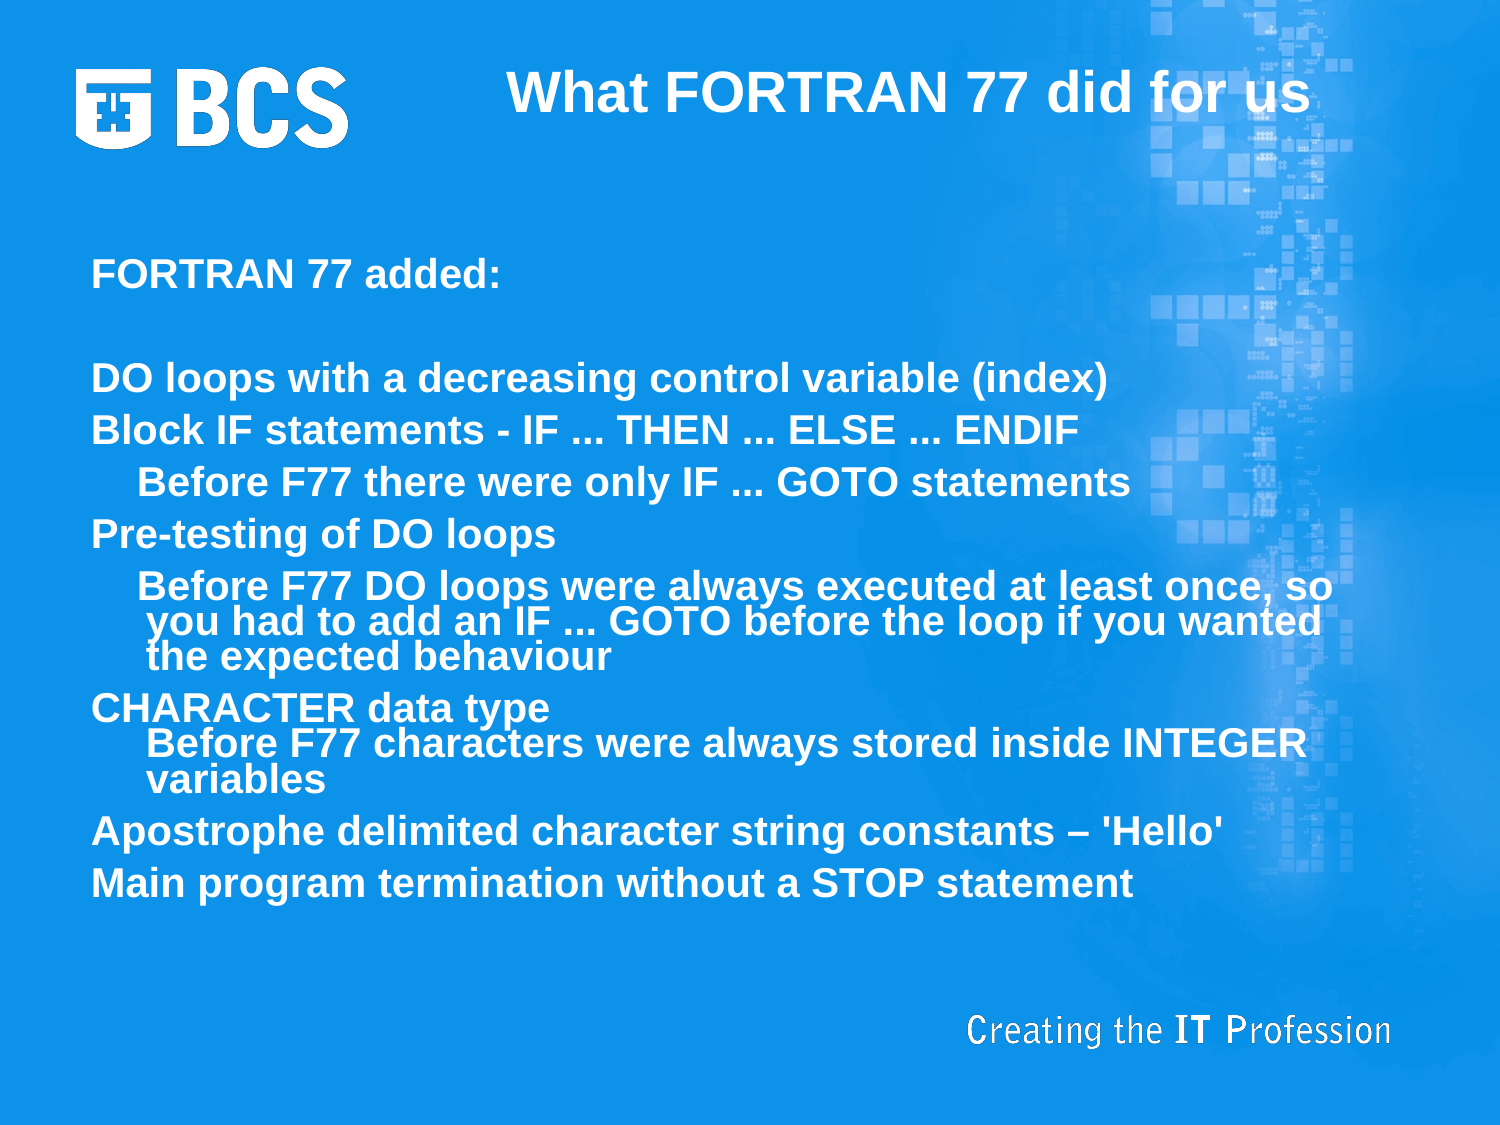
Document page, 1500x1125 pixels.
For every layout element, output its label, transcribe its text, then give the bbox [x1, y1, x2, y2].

title What FORTRAN 77 did for us [501, 29, 1318, 160]
picture [0, 0, 1500, 1125]
subtitle FORTRAN 77 added: DO loops with a decreasing control variable (index) Block IF statements - IF ... THEN ... ELSE ... ENDIF Before F77 there were only IF ... GOTO statements Pre-testing of DO loops Before F77 DO loops were always executed at least once, so you had to add an IF ... GOTO before the loop if you wanted the expected behaviour CHARACTER data type Before F77 characters were always stored inside INTEGER variables Apostrophe delimited character string constants – 'Hello' Main program termination without a STOP statement [90, 163, 1361, 1001]
